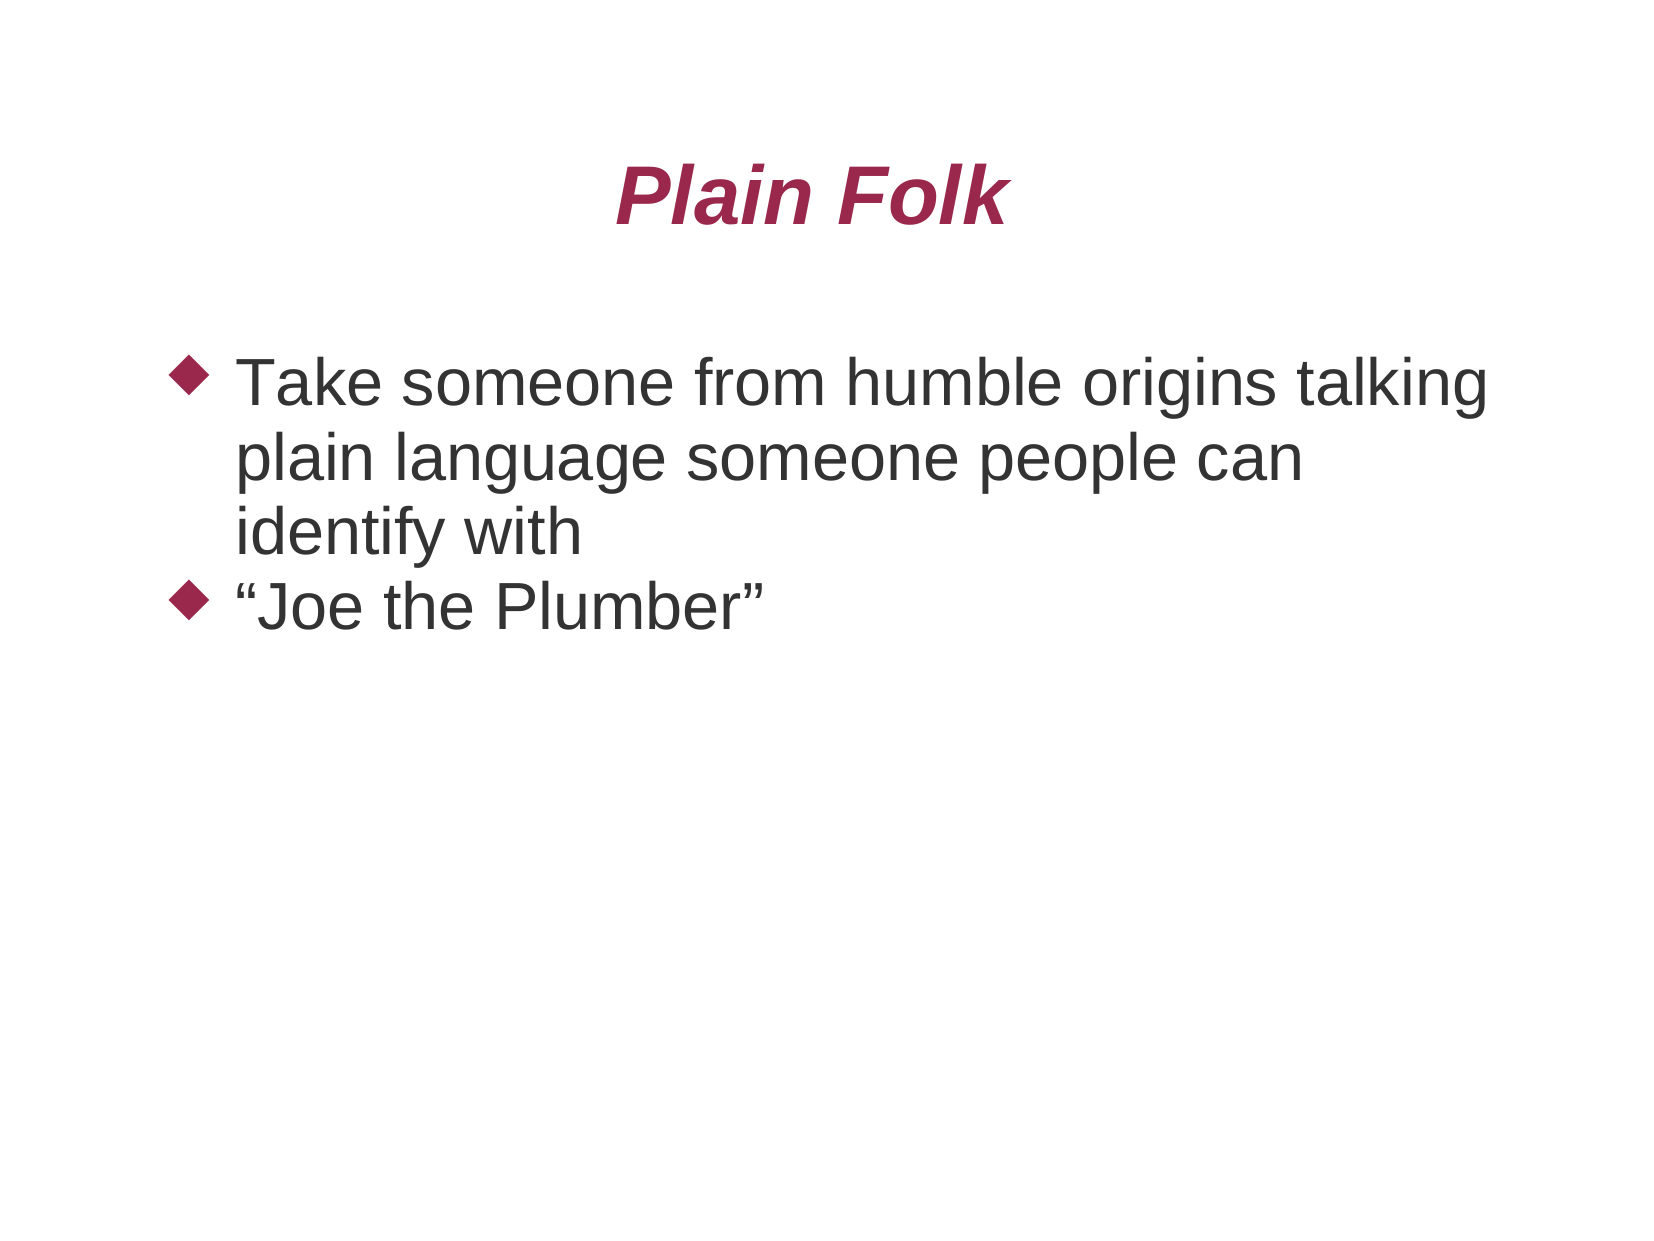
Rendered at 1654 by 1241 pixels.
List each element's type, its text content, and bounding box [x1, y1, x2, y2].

title Plain Folk [118, 112, 1506, 281]
list Take someone from humble origins talking plain language someone people can identify with “Joe the Plumber” [152, 344, 1534, 1127]
